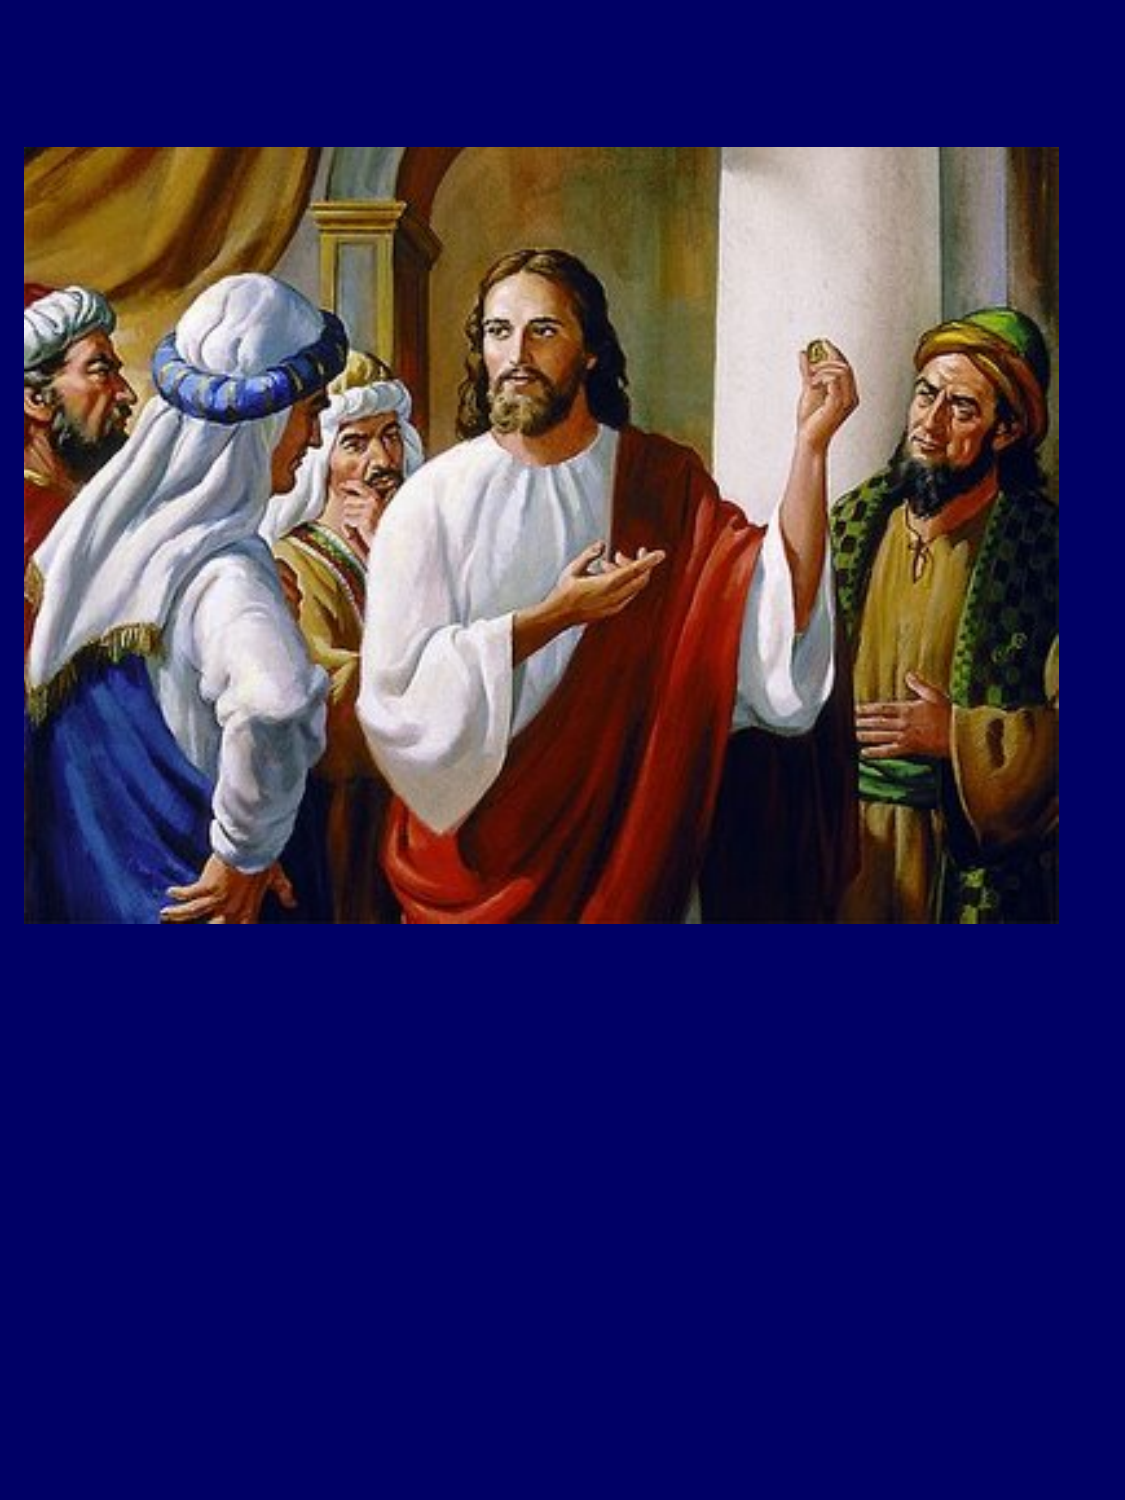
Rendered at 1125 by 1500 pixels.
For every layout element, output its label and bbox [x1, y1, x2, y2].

picture [24, 147, 1059, 924]
